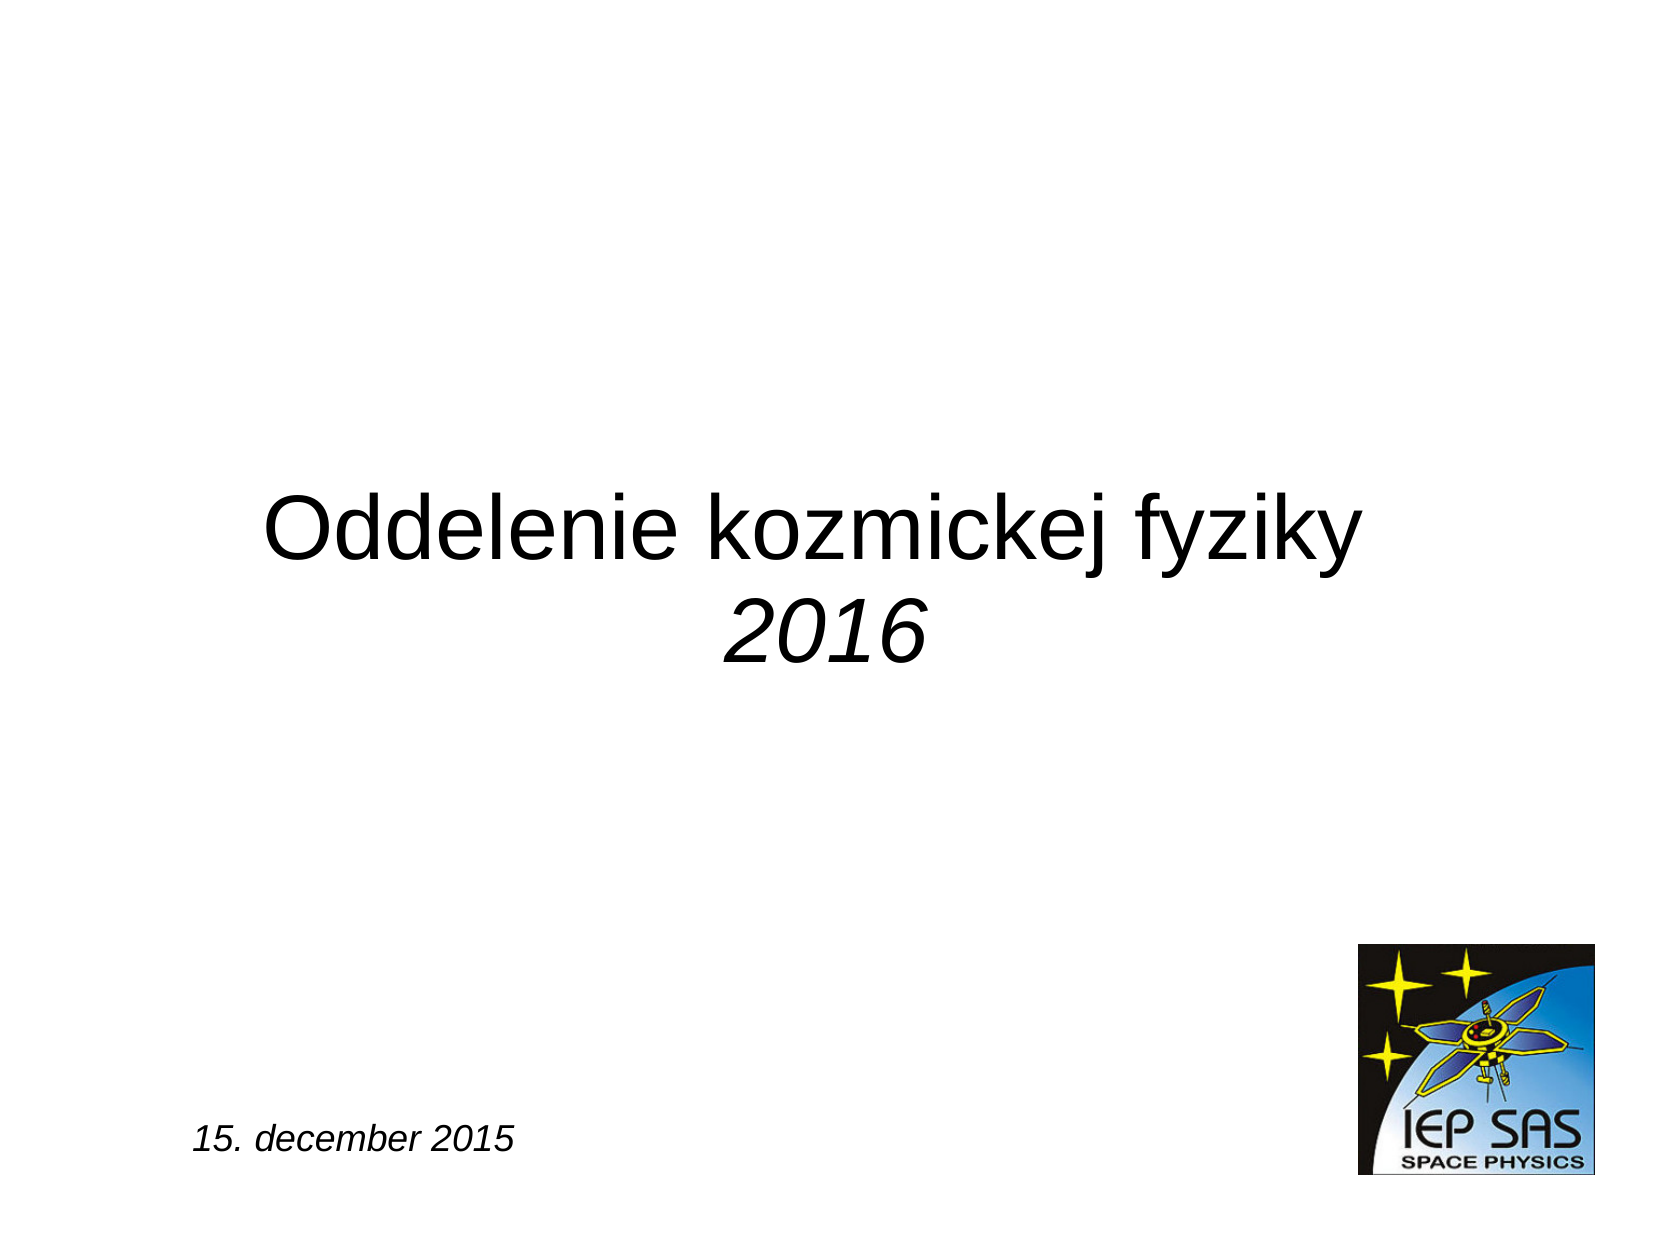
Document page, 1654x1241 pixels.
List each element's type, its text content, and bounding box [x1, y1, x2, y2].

picture [1358, 944, 1595, 1175]
subtitle Oddelenie kozmickej fyziky 2016 [82, 49, 1571, 1109]
text_box 15. december 2015 [177, 1110, 530, 1168]
